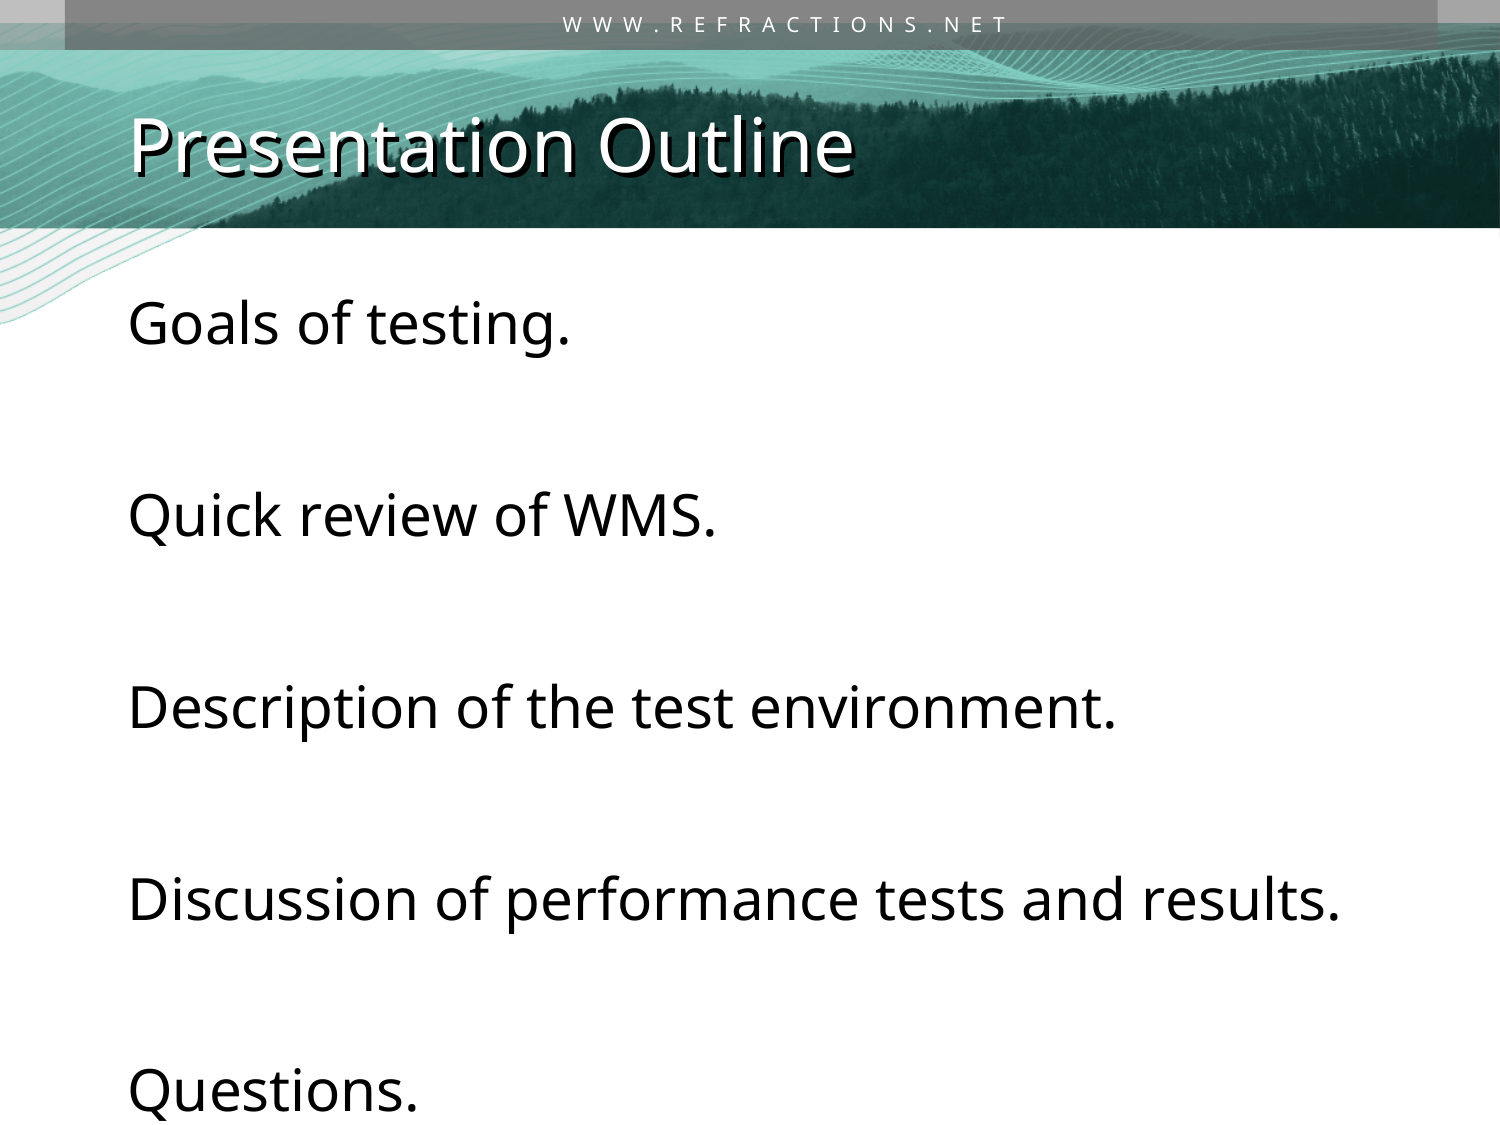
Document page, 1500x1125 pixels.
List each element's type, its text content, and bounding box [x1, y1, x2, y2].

picture [0, 50, 1500, 325]
title Presentation Outline [112, 62, 1388, 226]
list Goals of testing. Quick review of WMS. Description of the test environment. Discussion of performance tests and results. Questions. [112, 274, 1388, 1079]
